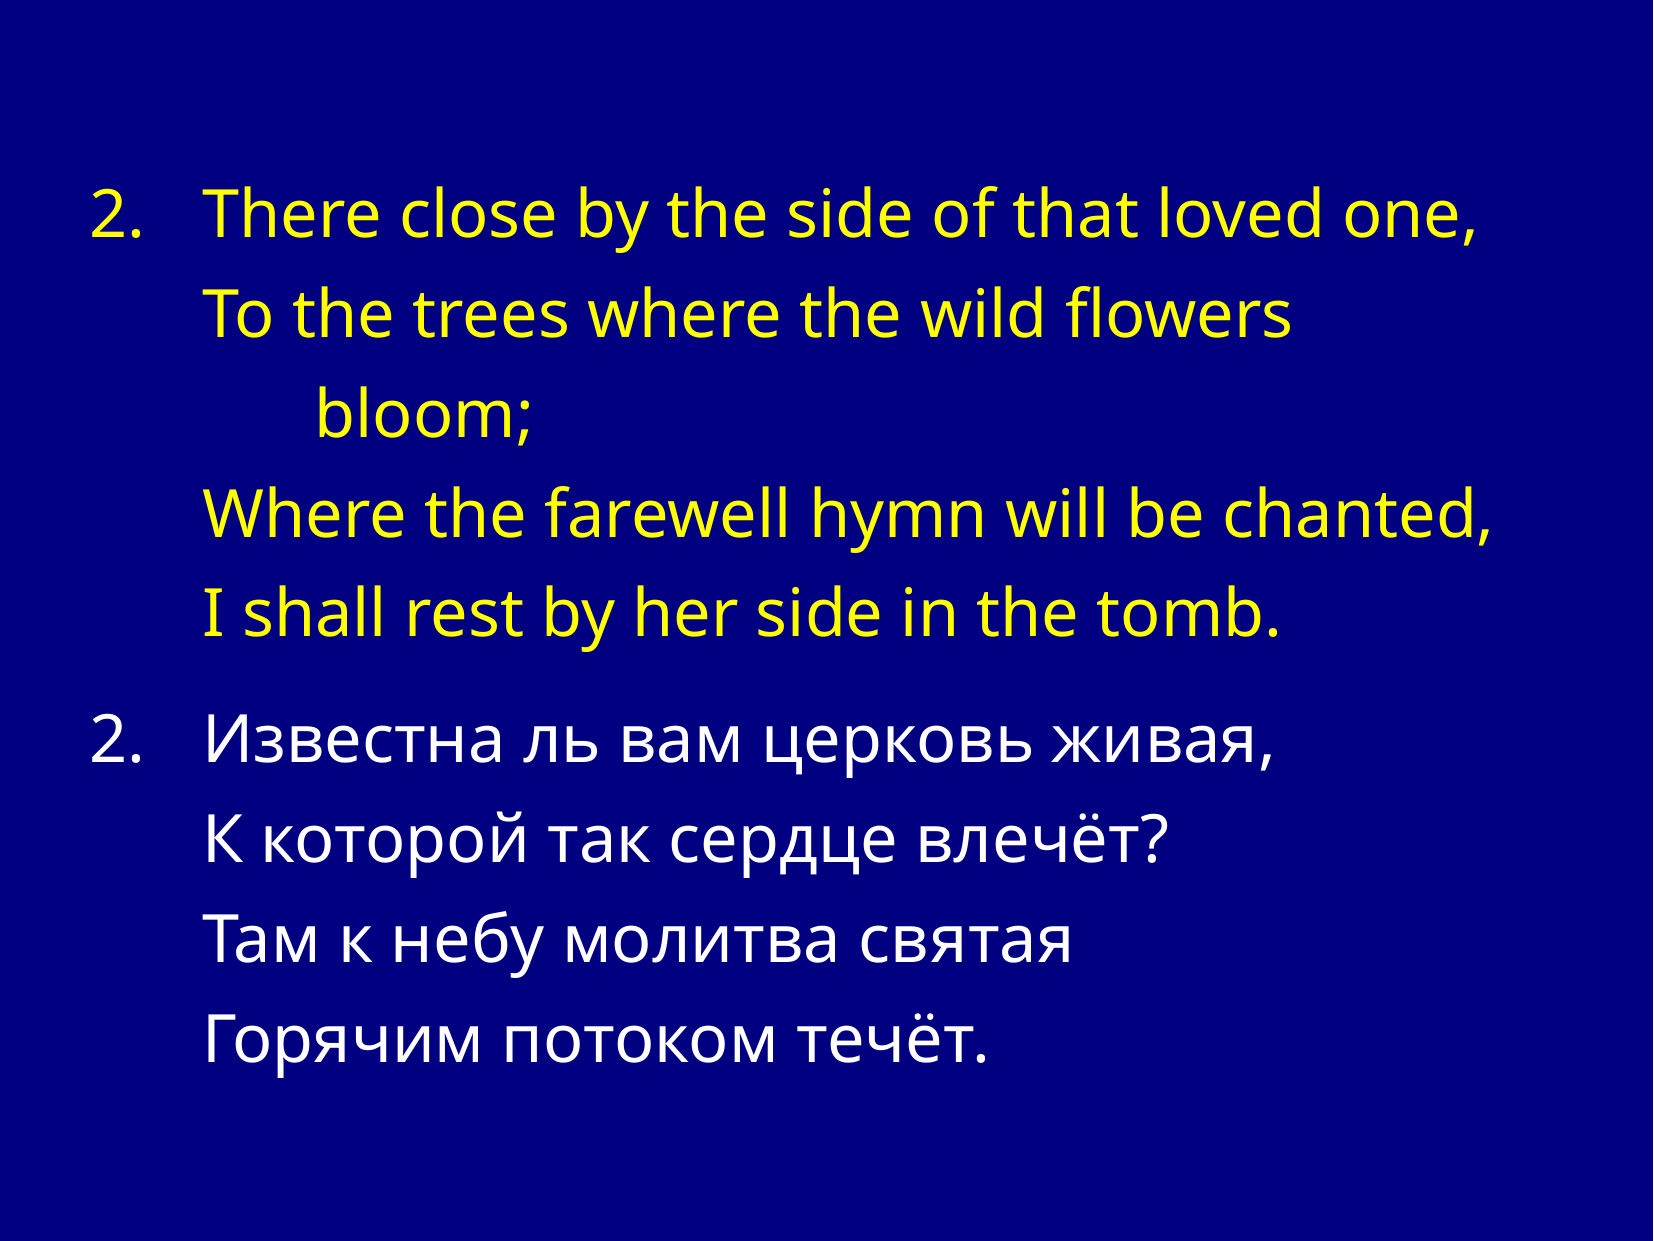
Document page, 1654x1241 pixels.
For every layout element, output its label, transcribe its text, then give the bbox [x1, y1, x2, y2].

text_box 2. Известна ль вам церковь живая, К которой так сердце влечёт? Там к небу молитва святая Горячим потоком течёт. [75, 675, 1576, 1163]
text_box 2. There close by the side of that loved one, To the trees where the wild flowers bloom; Where the farewell hymn will be chanted, I shall rest by her side in the tomb. [75, 150, 1653, 713]
